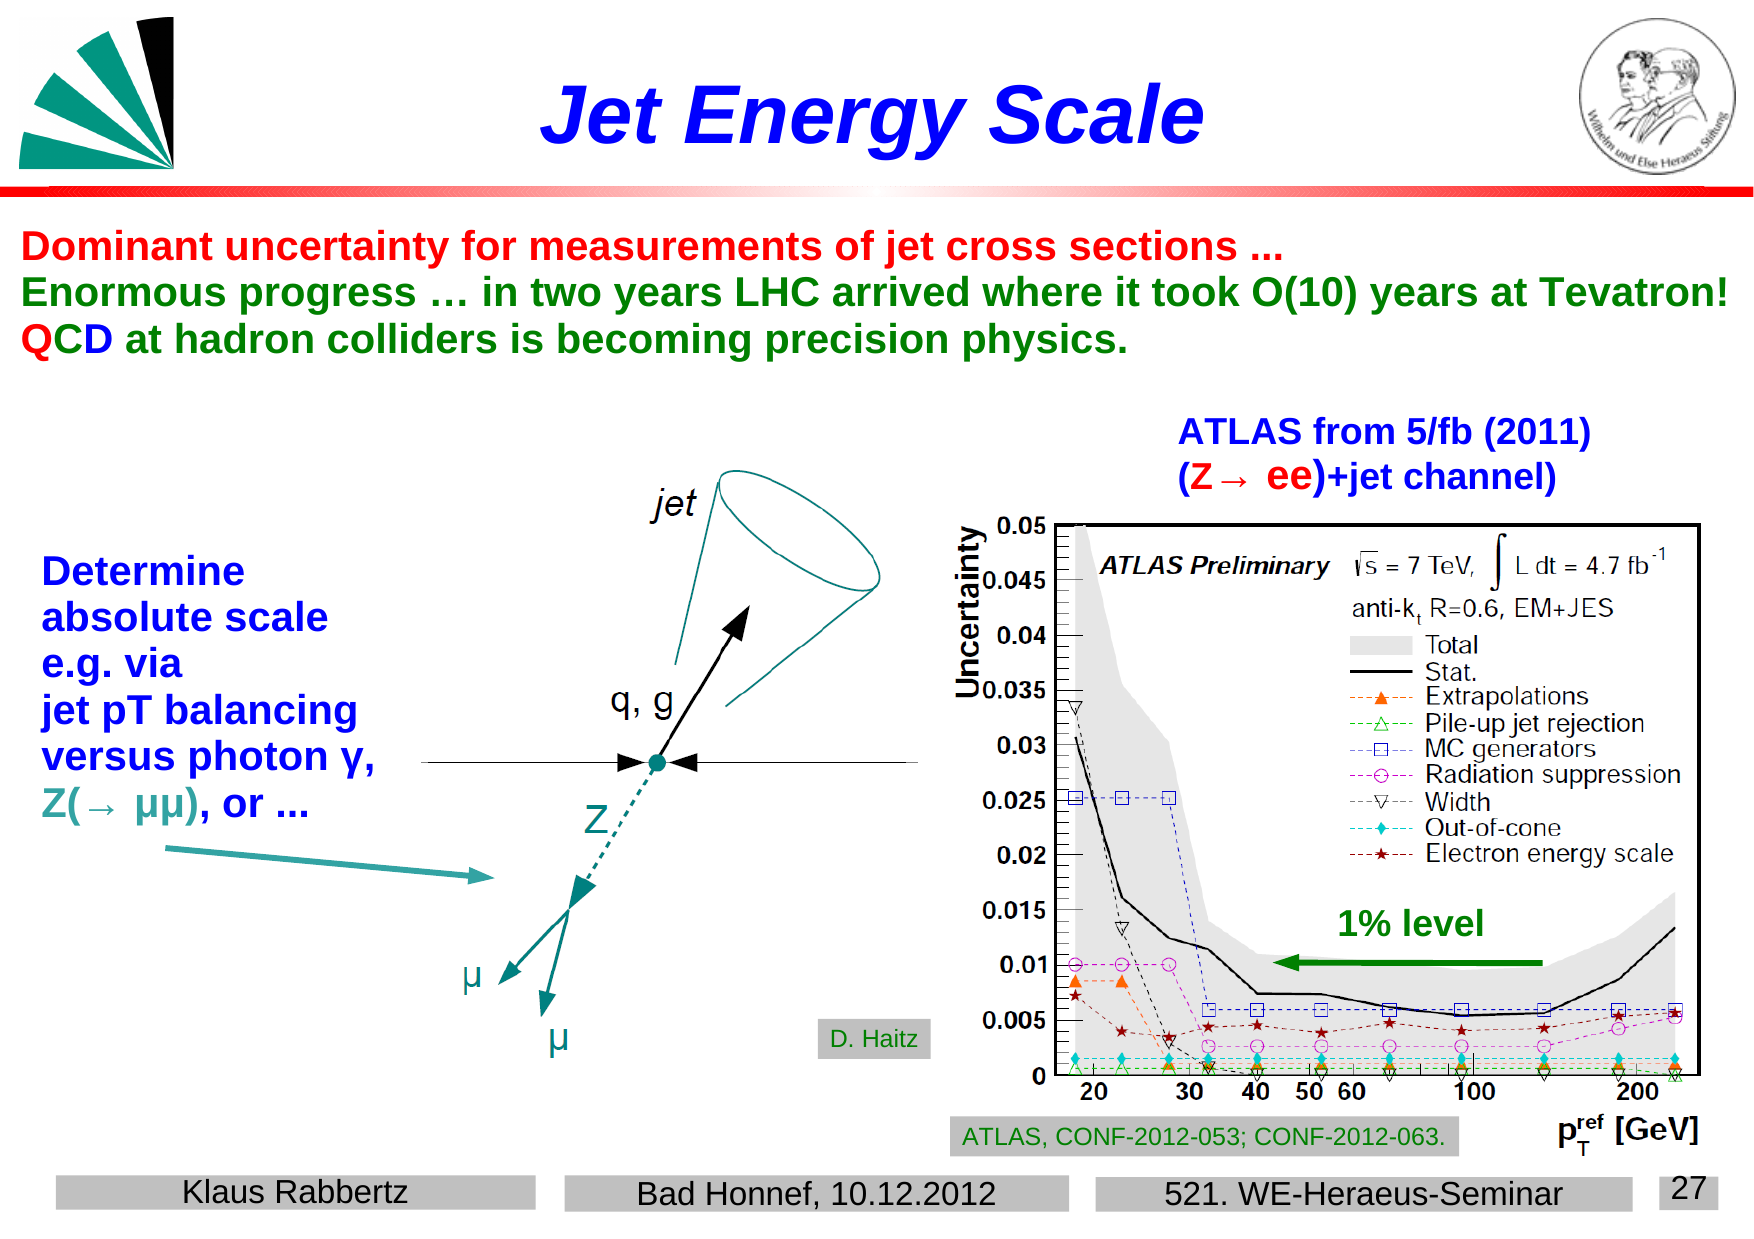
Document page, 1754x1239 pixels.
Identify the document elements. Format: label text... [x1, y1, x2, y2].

text_box ATLAS from 5/fb (2011) (Z→ ee)+jet channel) [1165, 404, 1602, 505]
text_box 1% level [1325, 896, 1497, 951]
picture [416, 462, 924, 1063]
text_box Dominant uncertainty for measurements of jet cross sections ... Enormous progress … in two years LHC arrived where it took O(10) years at Tevatron! QCD at hadron colliders is becoming precision physics. [8, 216, 1743, 369]
picture [1579, 18, 1736, 175]
picture [19, 17, 174, 171]
text_box D. Haitz [817, 1018, 931, 1059]
text_box Determine absolute scale e.g. via jet pT balancing versus photon γ, Z(→ μμ), or ... [29, 541, 387, 833]
text_box ATLAS, CONF-2012-053; CONF-2012-063. [950, 1116, 1460, 1157]
picture [946, 511, 1715, 1166]
title Jet Energy Scale [220, 22, 1525, 207]
